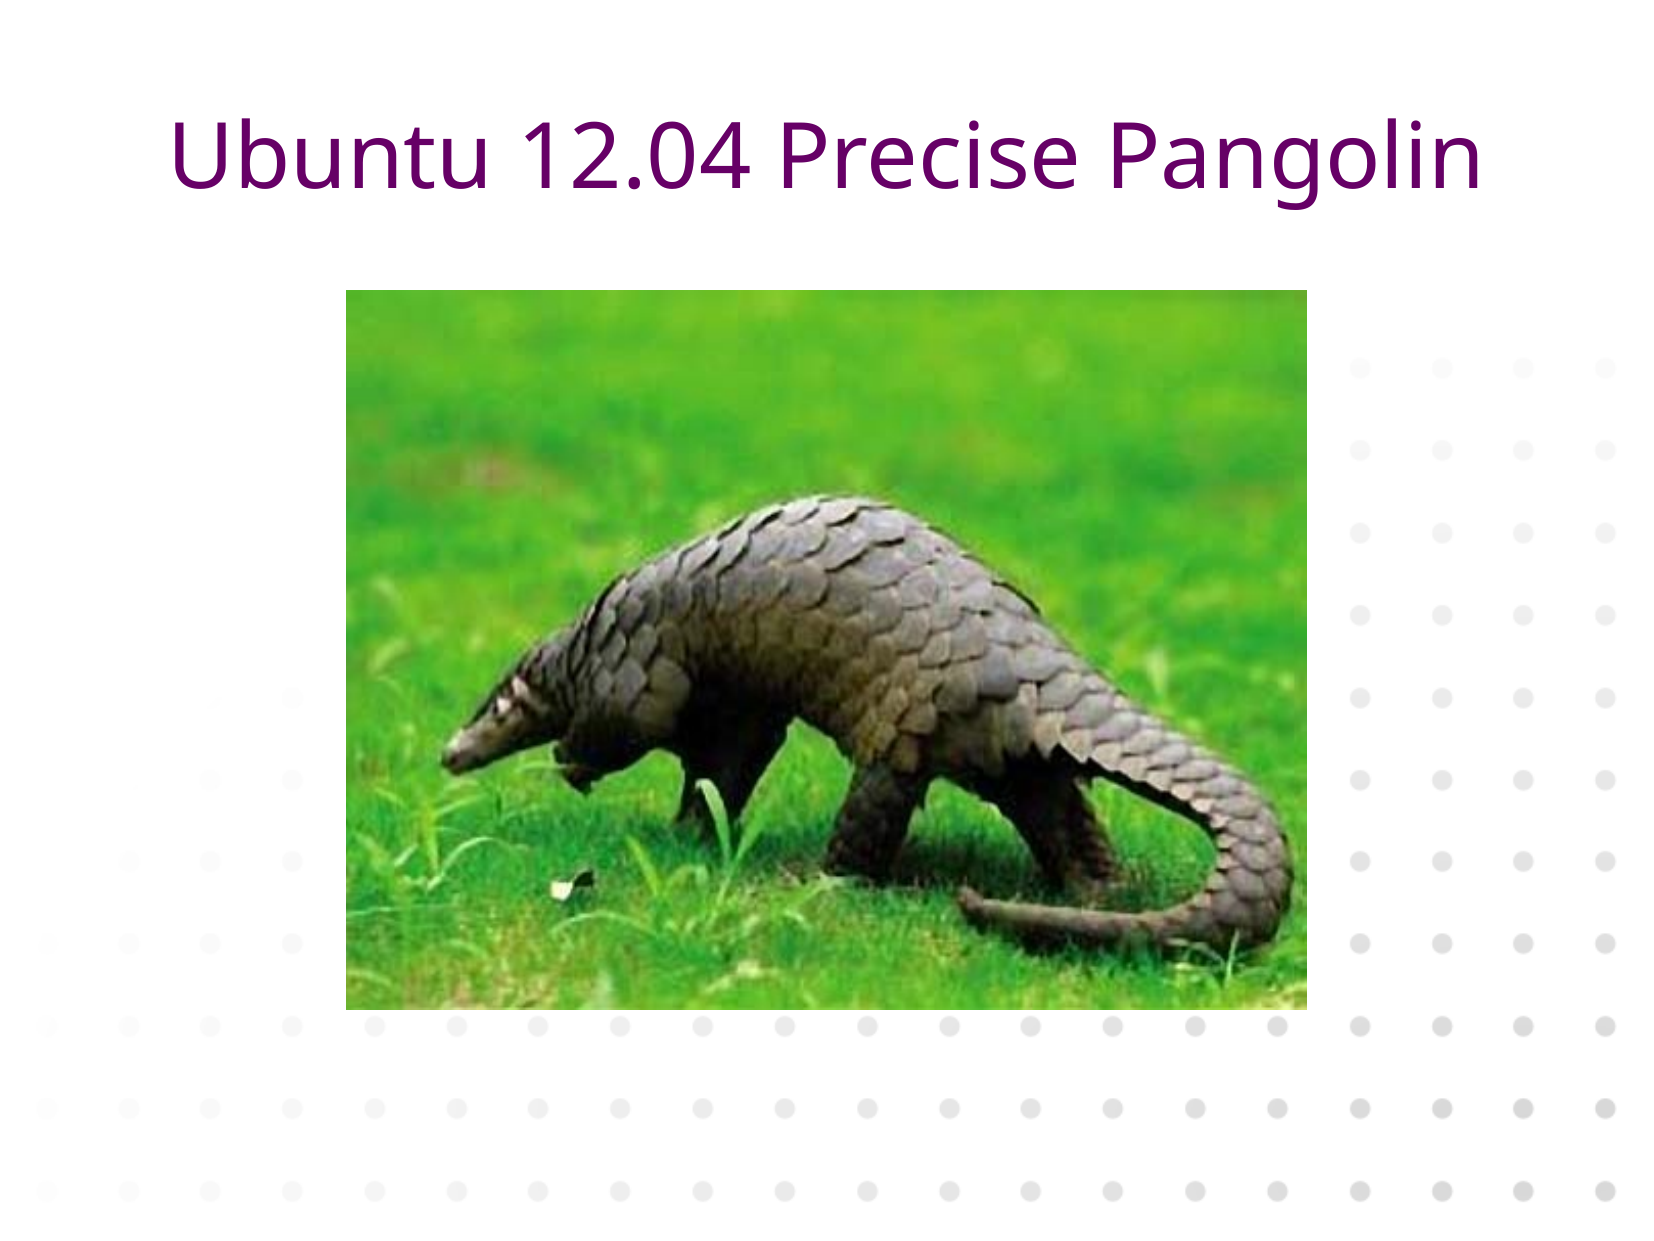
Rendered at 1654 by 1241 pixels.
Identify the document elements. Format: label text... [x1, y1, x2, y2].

picture [0, 0, 1654, 1241]
title Ubuntu 12.04 Precise Pangolin [82, 49, 1571, 257]
